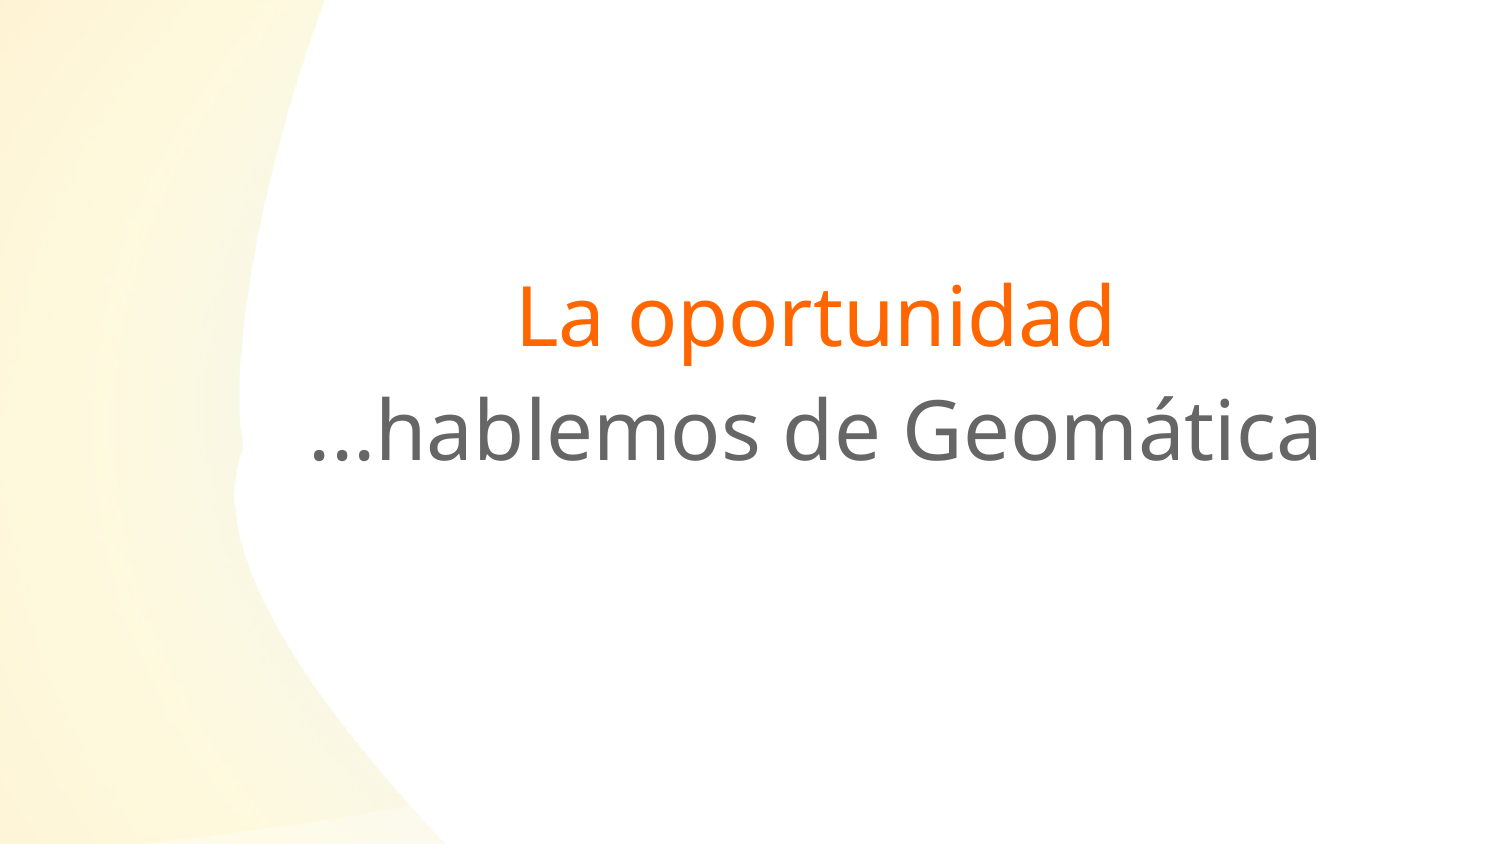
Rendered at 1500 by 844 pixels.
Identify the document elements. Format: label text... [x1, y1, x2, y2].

title La oportunidad ...hablemos de Geomática [168, 272, 1465, 471]
picture [0, 0, 1500, 844]
